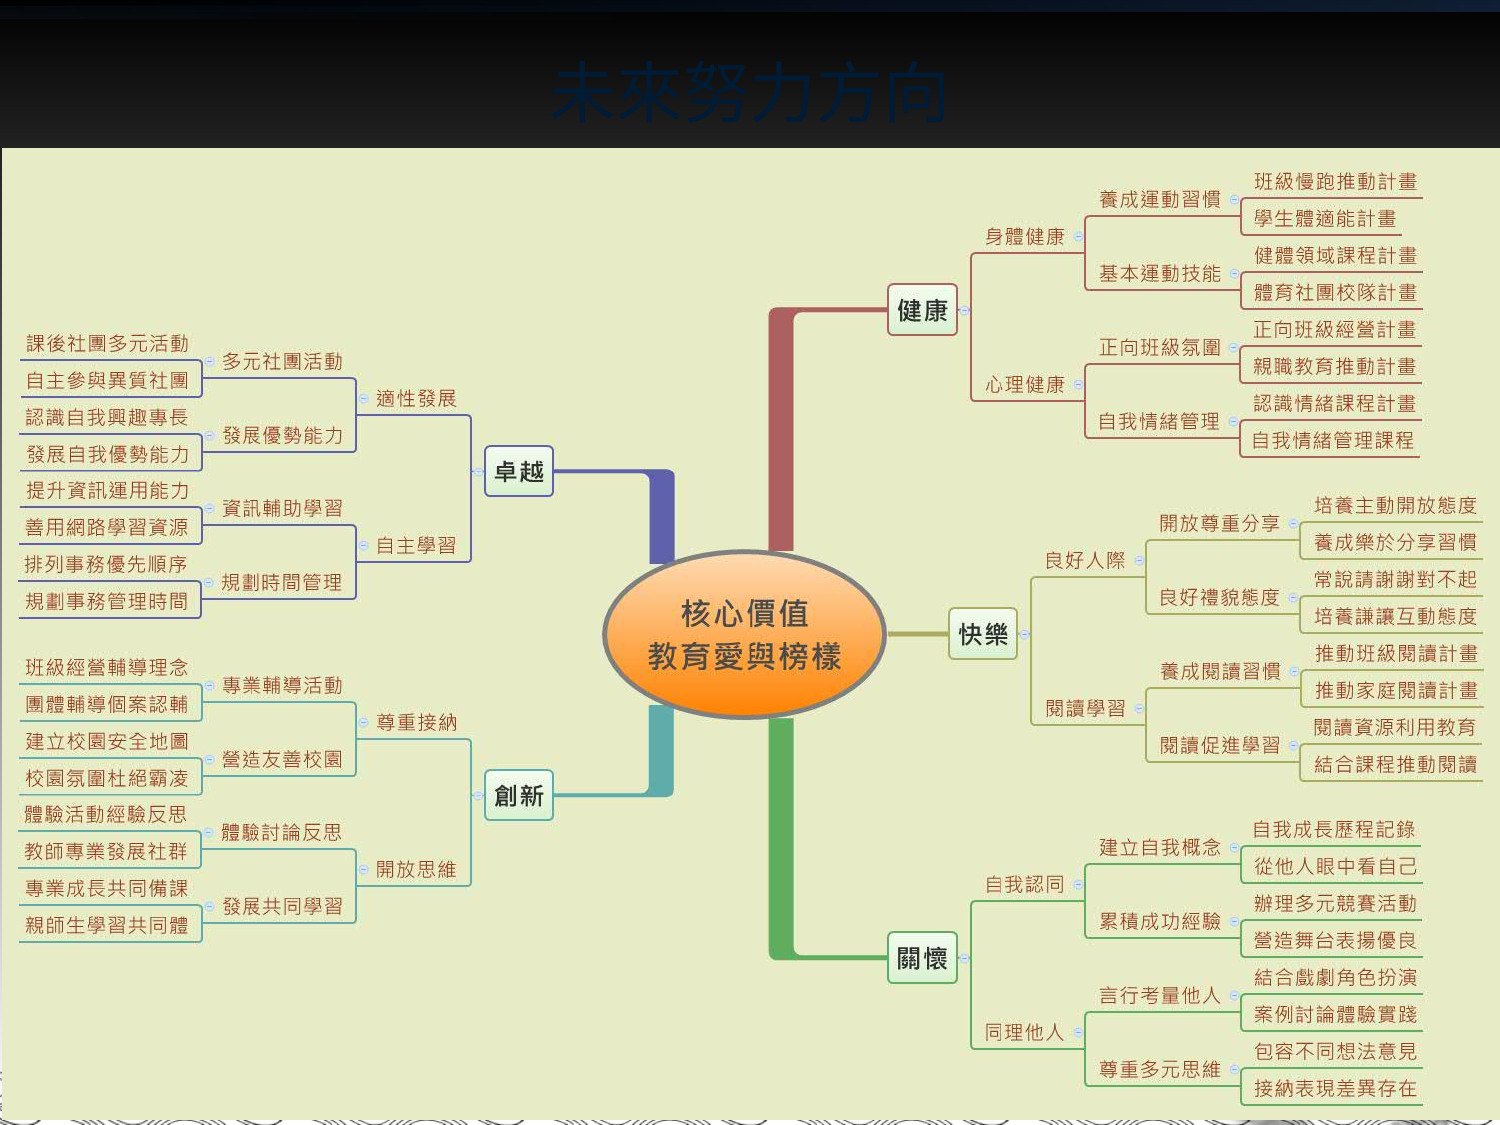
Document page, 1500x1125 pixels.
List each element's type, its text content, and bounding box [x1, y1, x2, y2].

picture [0, 148, 1500, 1125]
title 未來努力方向 [75, 45, 1425, 138]
